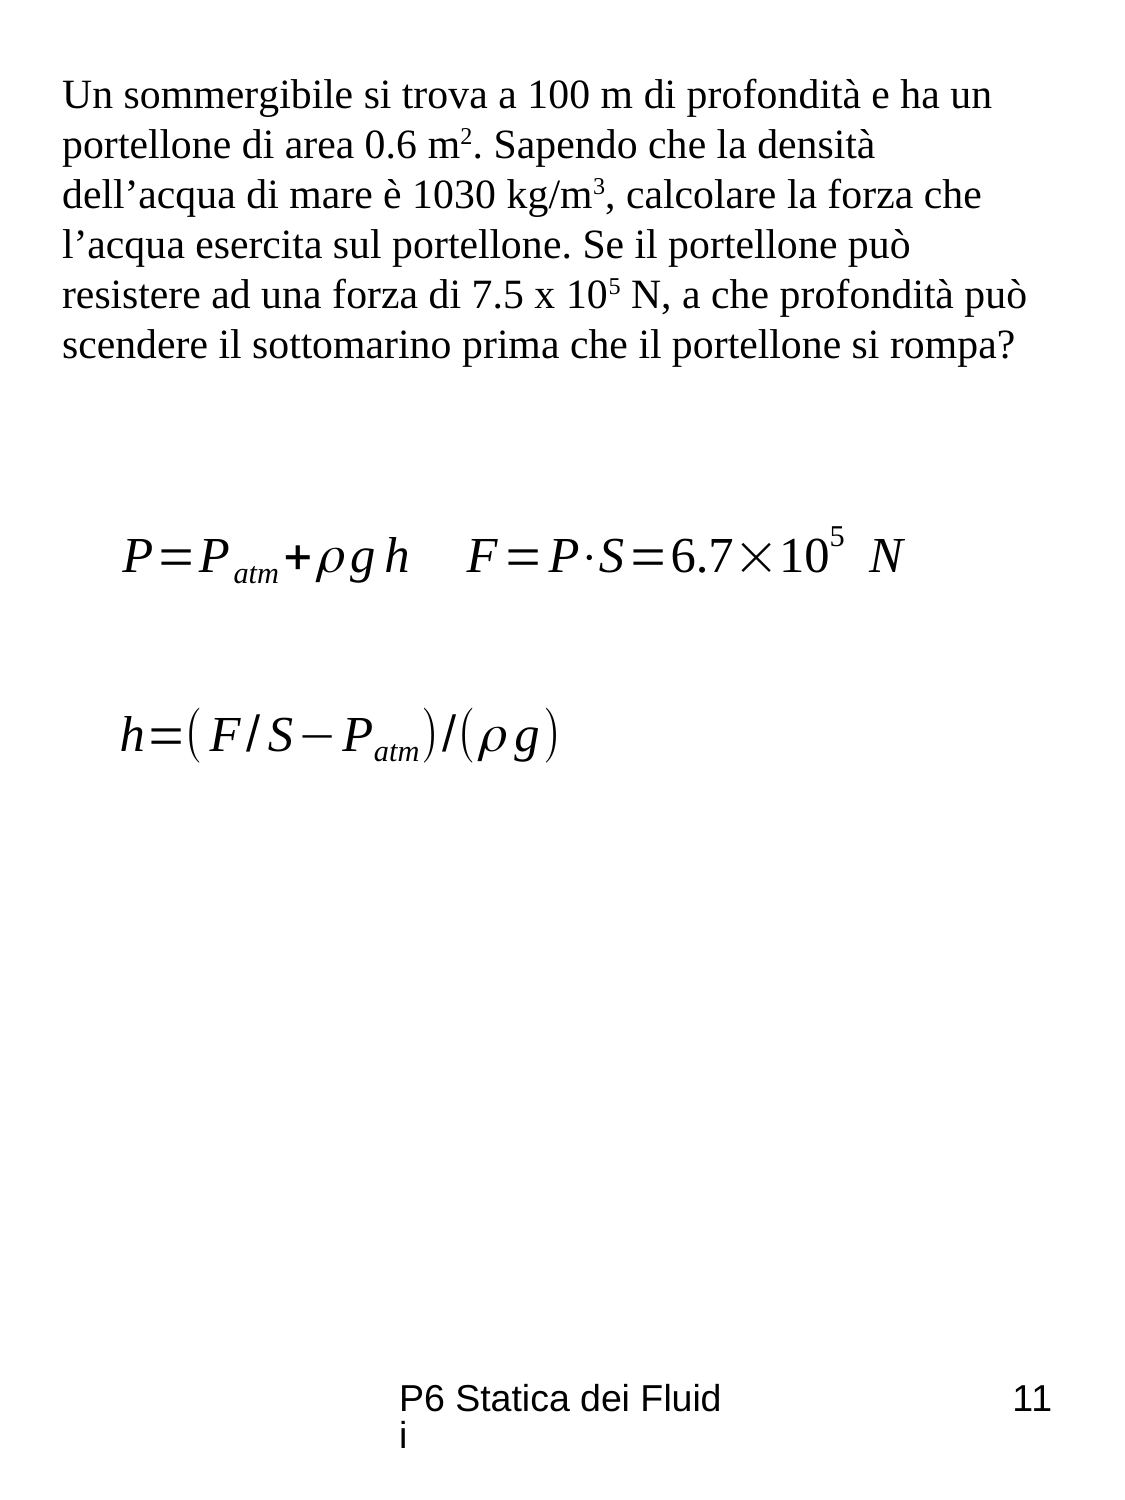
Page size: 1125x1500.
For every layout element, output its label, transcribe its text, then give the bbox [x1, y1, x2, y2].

chart [106, 703, 573, 769]
text_box Un sommergibile si trova a 100 m di profondità e ha un portellone di area 0.6 m2. Sapendo che la densità dell’acqua di mare è 1030 kg/m3, calcolare la forza che l’acqua esercita sul portellone. Se il portellone può resistere ad una forza di 7.5 x 105 N, a che profondità può scendere il sottomarino prima che il portellone si rompa? [47, 59, 1063, 374]
chart [106, 519, 921, 590]
